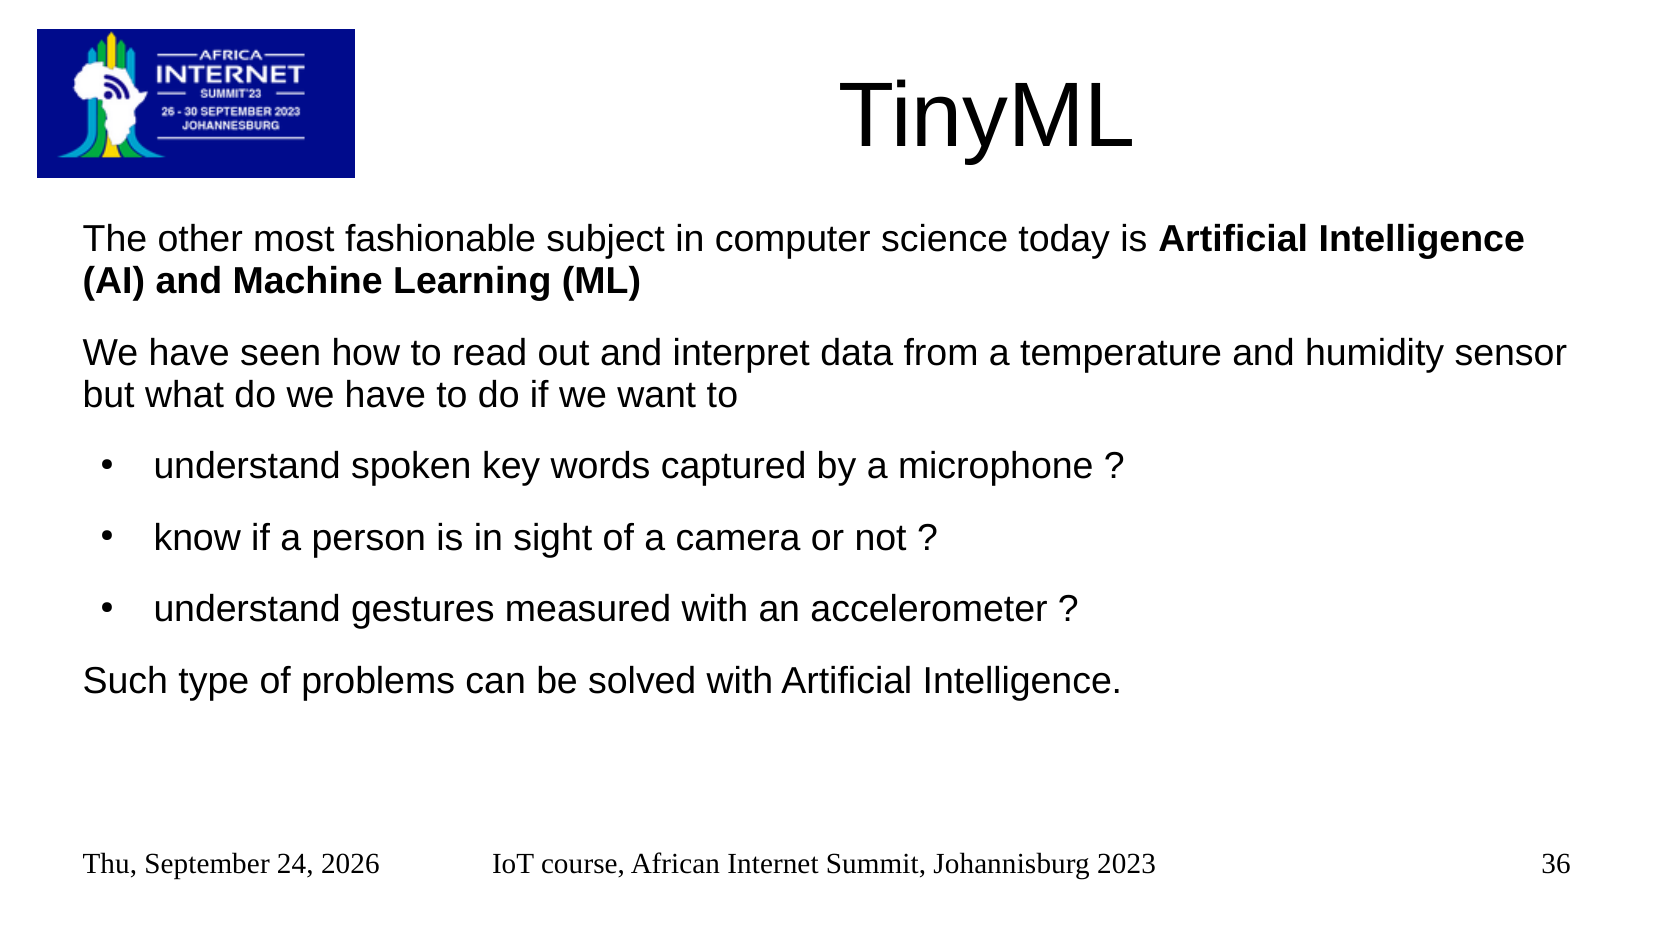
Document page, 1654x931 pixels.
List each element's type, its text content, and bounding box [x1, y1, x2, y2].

list The other most fashionable subject in computer science today is Artificial Intelligence (AI) and Machine Learning (ML) We have seen how to read out and interpret data from a temperature and humidity sensor but what do we have to do if we want to understand spoken key words captured by a microphone ? know if a person is in sight of a camera or not ? understand gestures measured with an accelerometer ? Such type of problems can be solved with Artificial Intelligence. [82, 217, 1571, 758]
title TinyML [403, 37, 1571, 193]
picture [37, 29, 355, 178]
